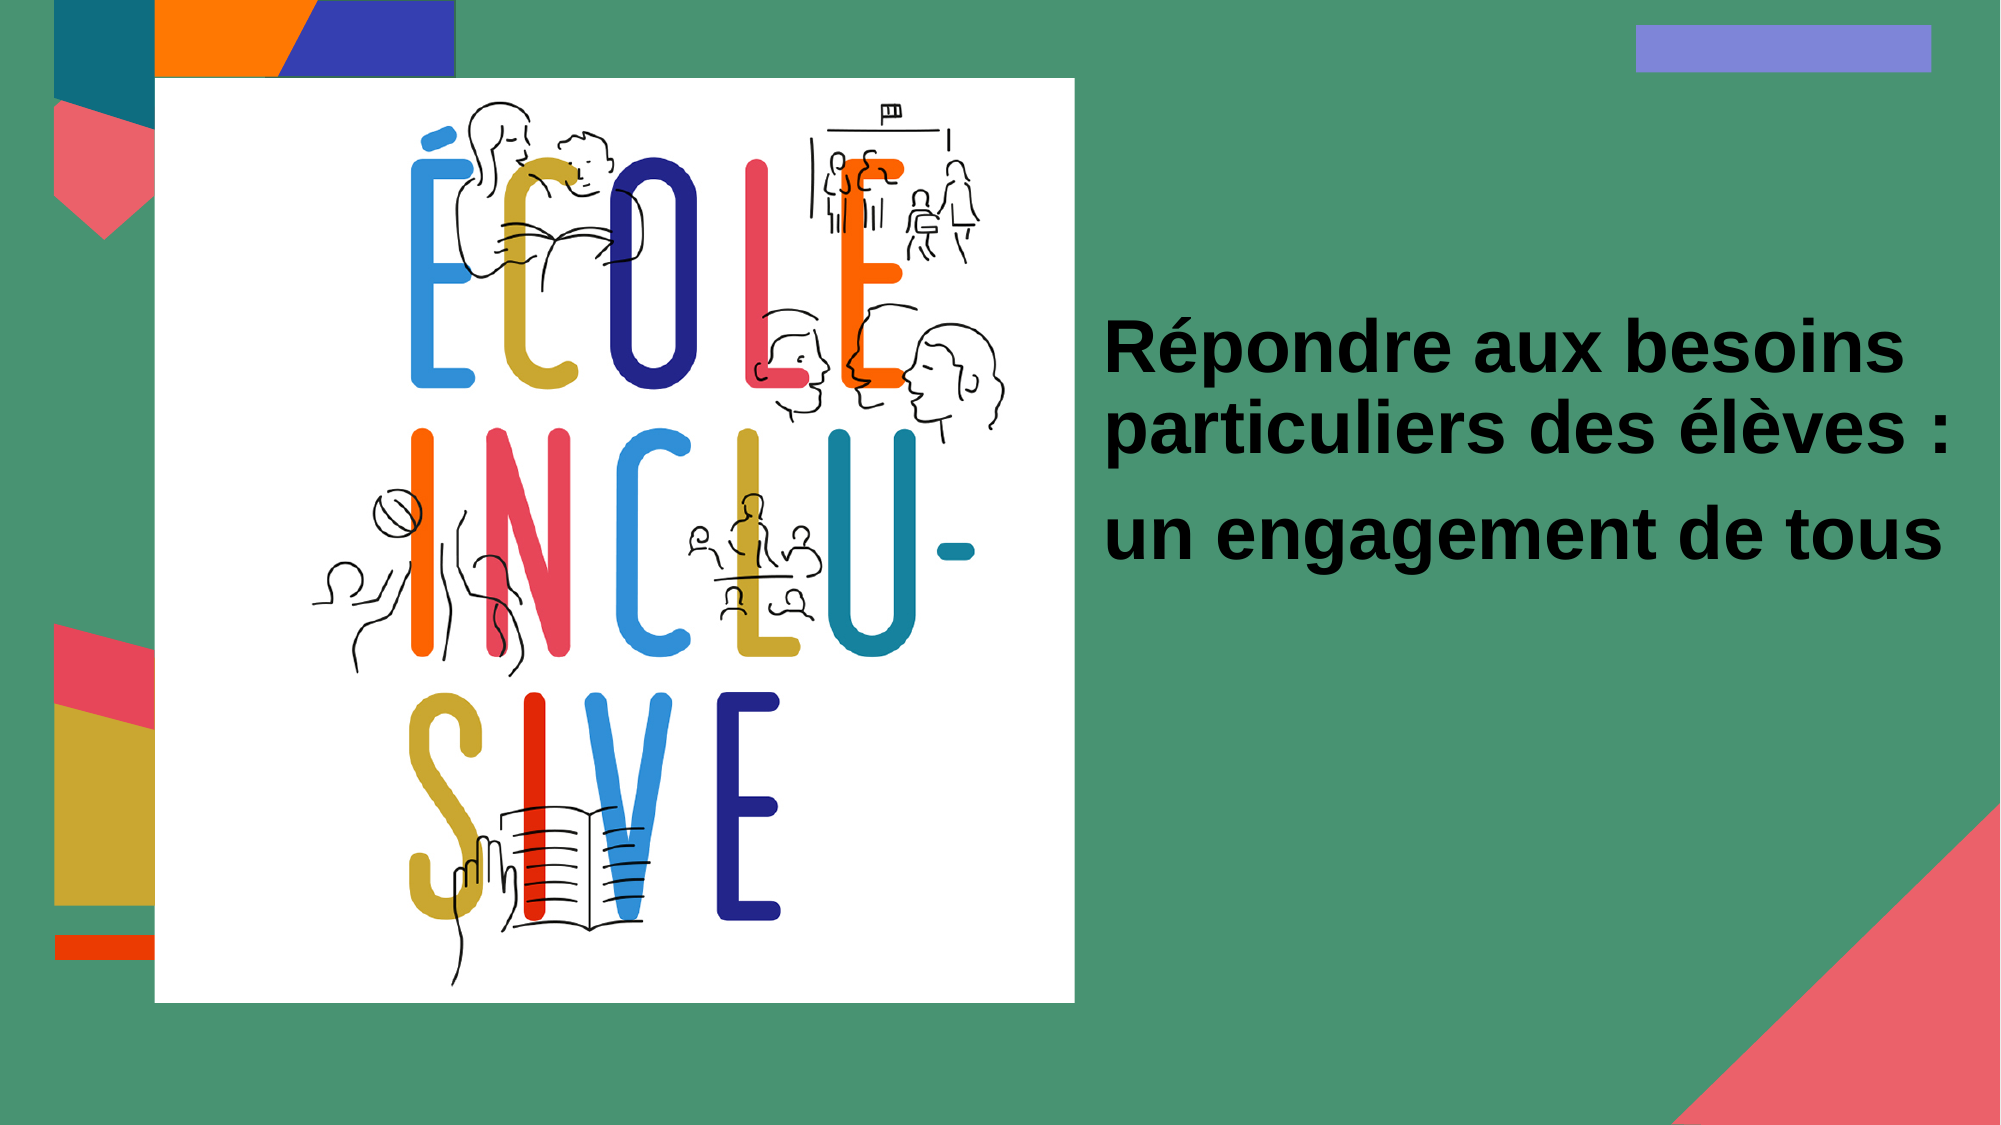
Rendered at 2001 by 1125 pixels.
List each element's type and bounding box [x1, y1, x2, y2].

picture [154, 78, 1075, 1003]
